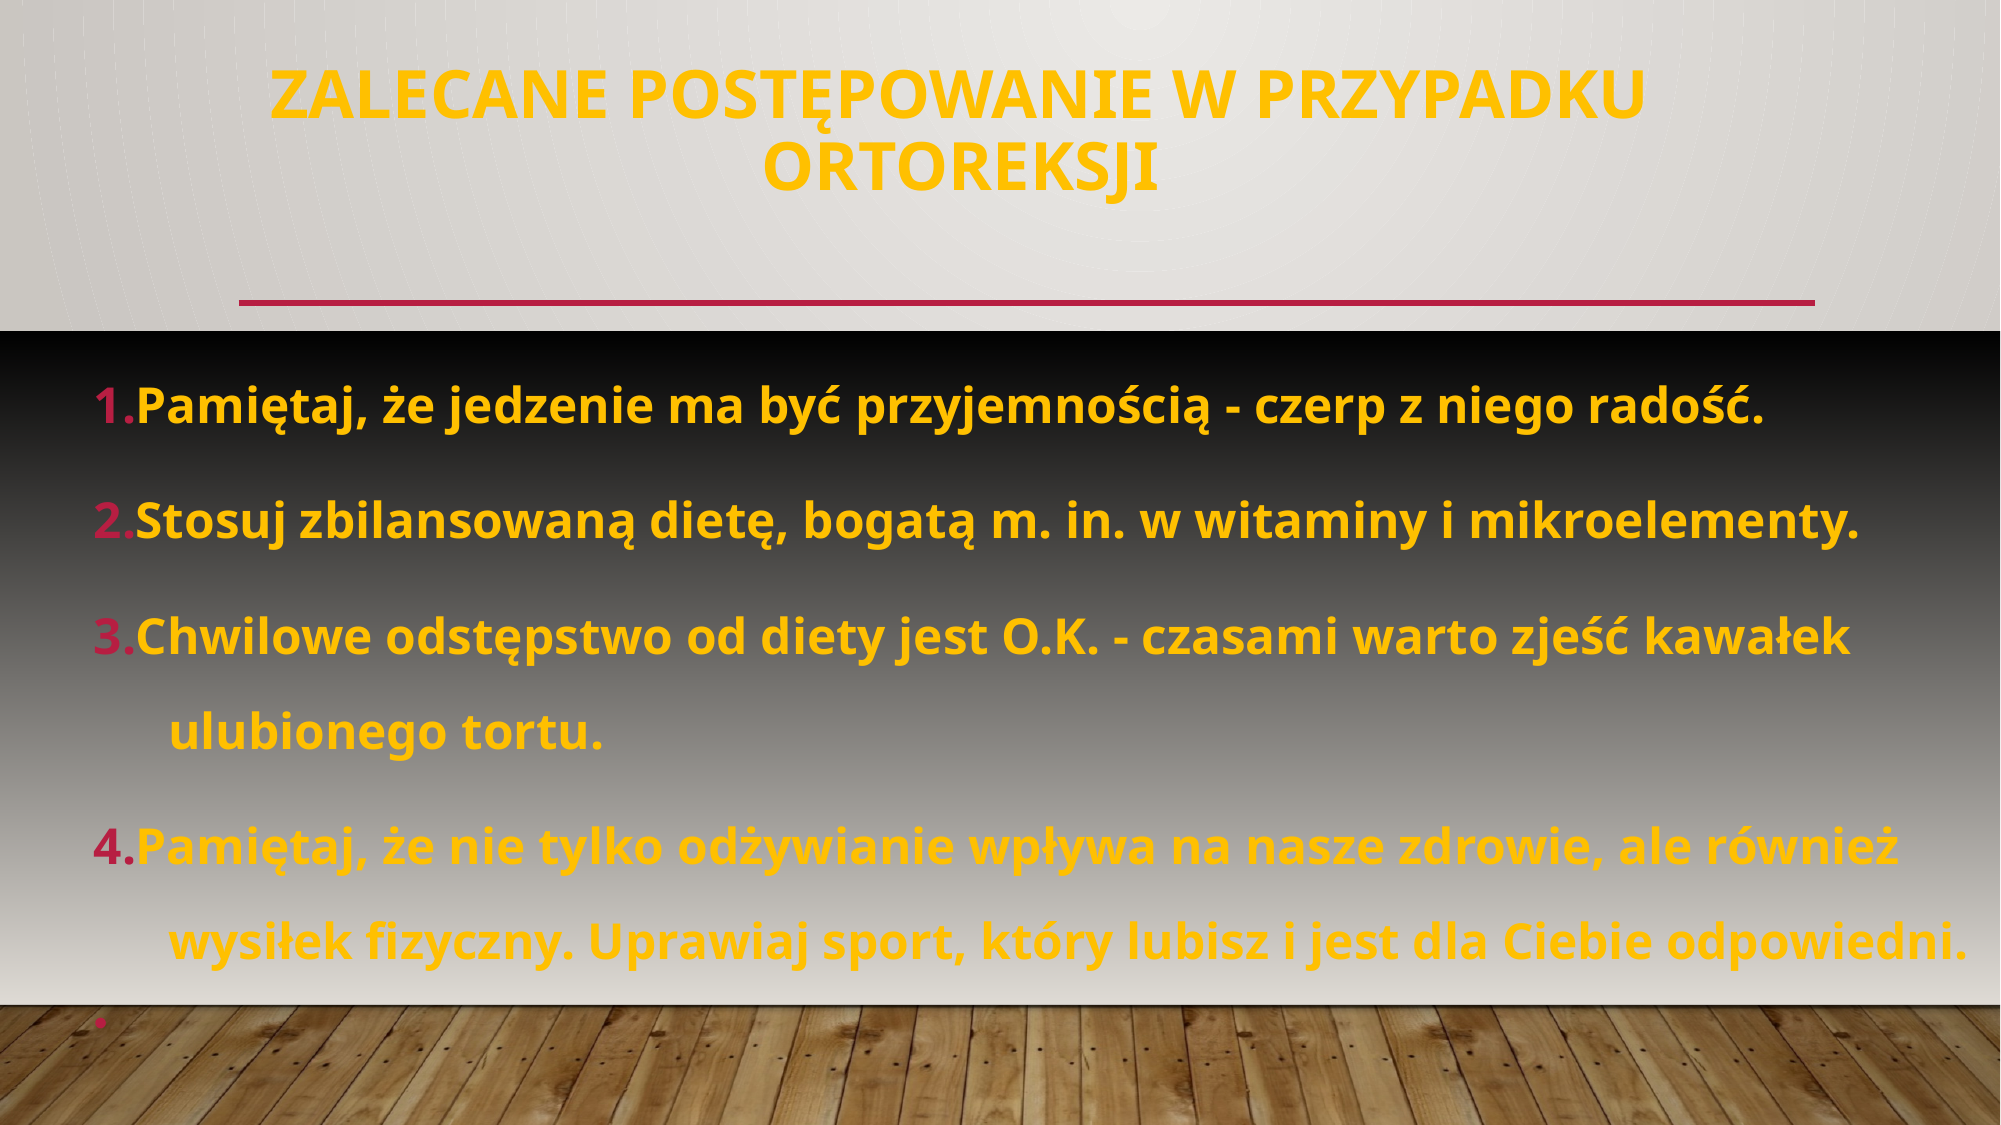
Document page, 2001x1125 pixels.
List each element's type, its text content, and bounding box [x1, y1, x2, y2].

title Zalecane postępowanie w przypadku ortoreksji [57, 53, 1881, 308]
list Pamiętaj, że jedzenie ma być przyjemnością - czerp z niego radość. Stosuj zbilansowaną dietę, bogatą m. in. w witaminy i mikroelementy. Chwilowe odstępstwo od diety jest O.K. - czasami warto zjeść kawałek ulubionego tortu. Pamiętaj, że nie tylko odżywianie wpływa na nasze zdrowie, ale również wysiłek fizyczny. Uprawiaj sport, który lubisz i jest dla Ciebie odpowiedni. [78, 330, 2000, 991]
